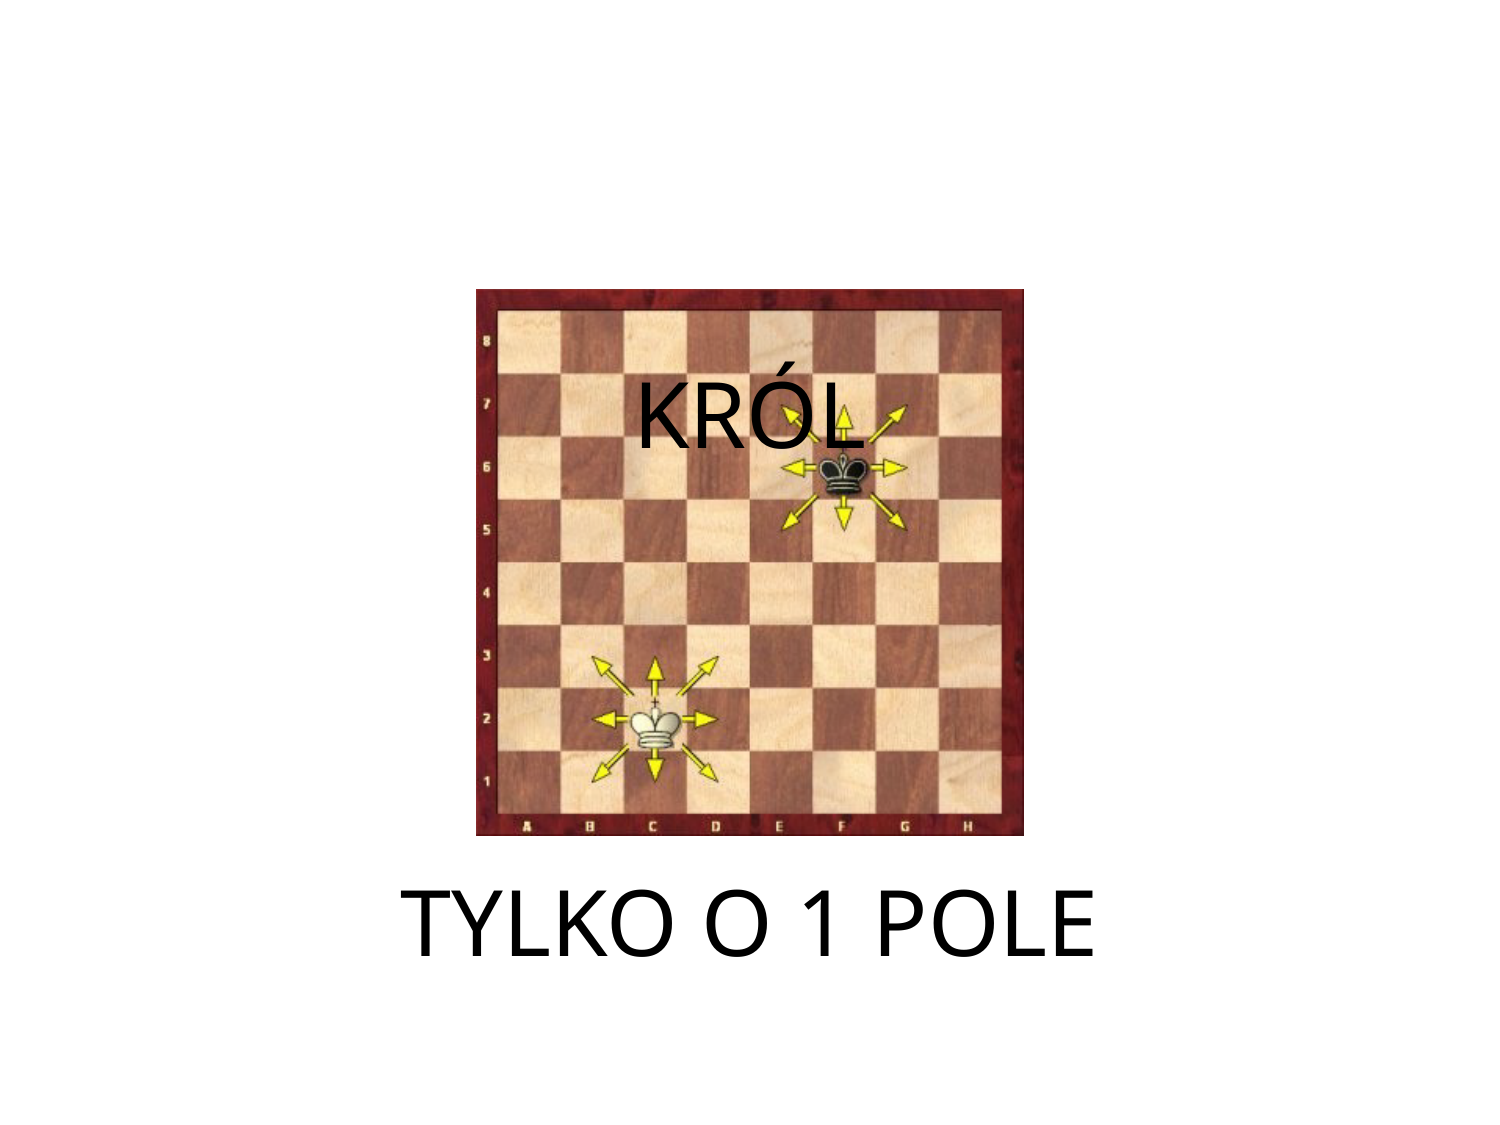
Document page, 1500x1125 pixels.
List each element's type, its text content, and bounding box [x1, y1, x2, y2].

title KRÓL [112, 349, 1388, 591]
picture [476, 289, 1024, 349]
subtitle TYLKO O 1 POLE [225, 637, 1275, 925]
picture [476, 591, 1024, 637]
